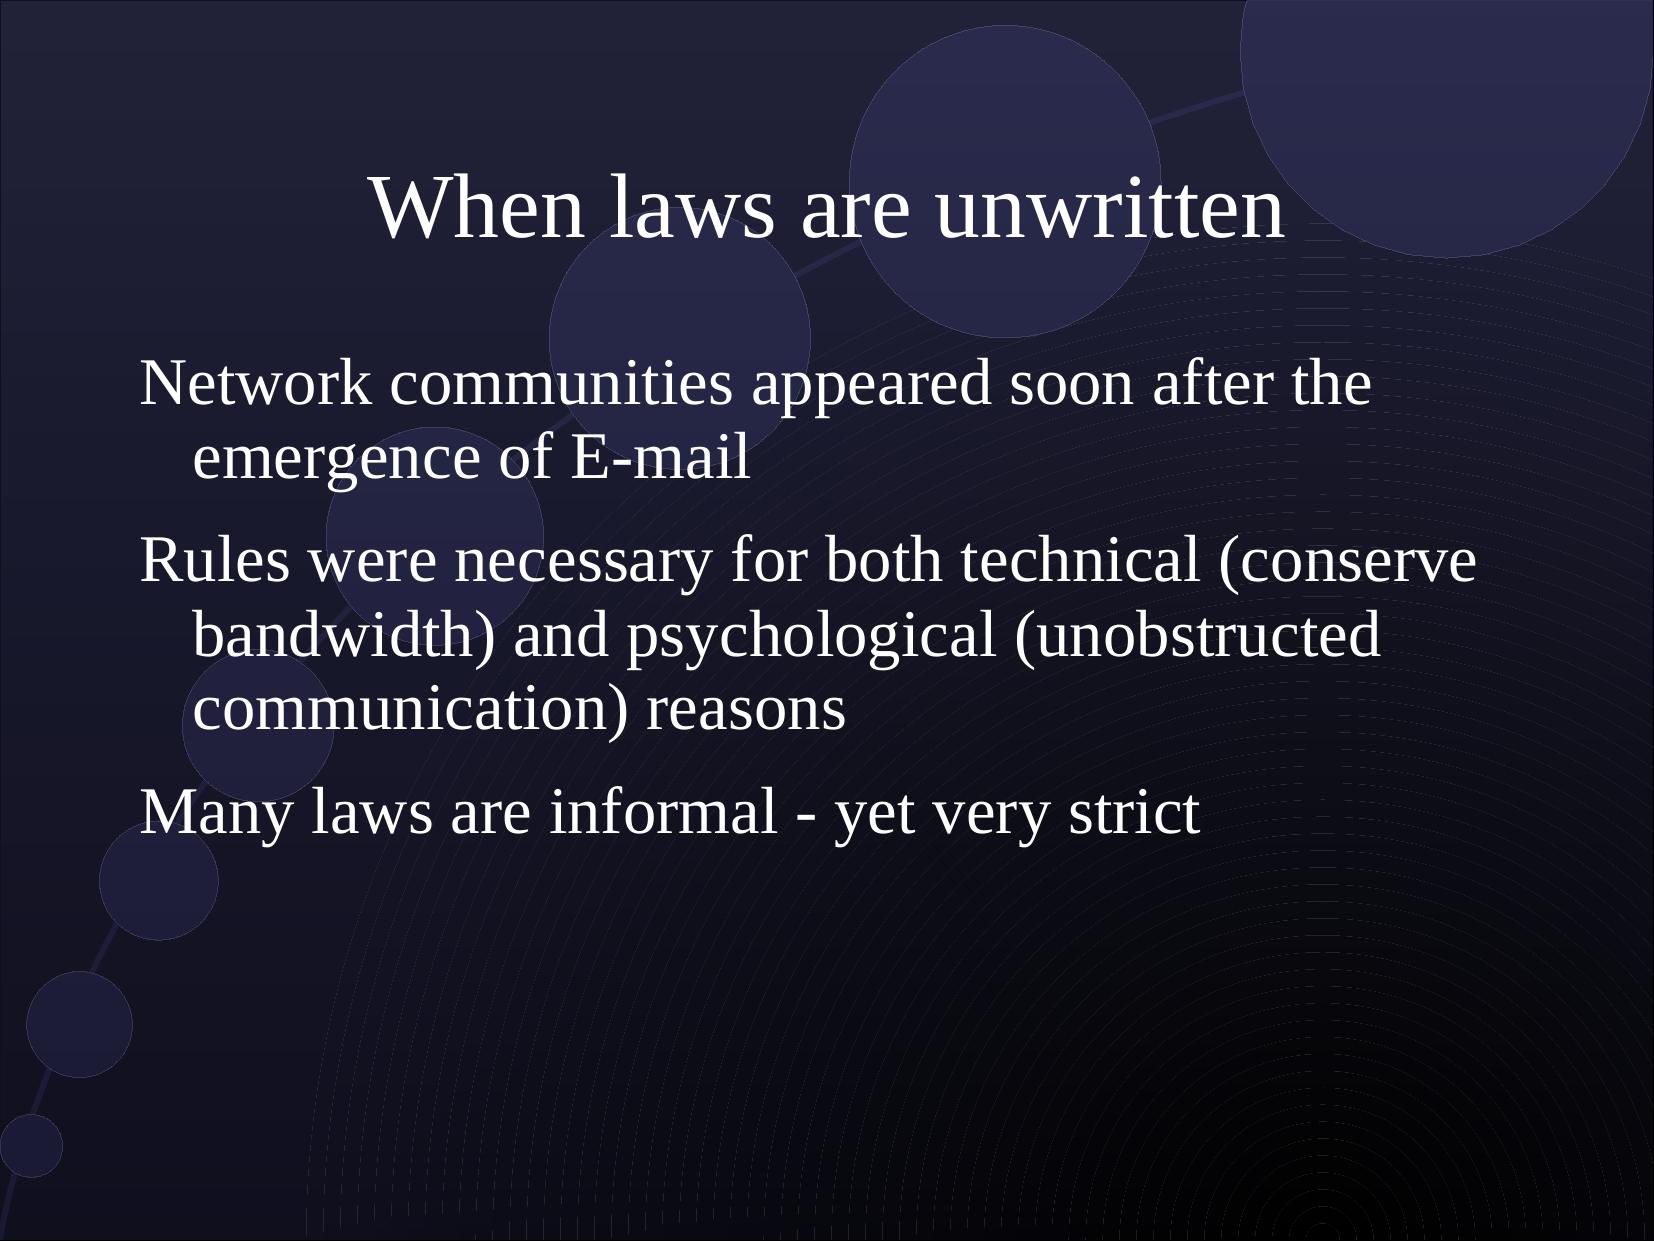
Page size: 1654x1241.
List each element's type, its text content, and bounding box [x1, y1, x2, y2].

title When laws are unwritten [121, 102, 1534, 311]
list Network communities appeared soon after the emergence of E-mail Rules were necessary for both technical (conserve bandwidth) and psychological (unobstructed communication) reasons Many laws are informal - yet very strict [121, 344, 1534, 1127]
